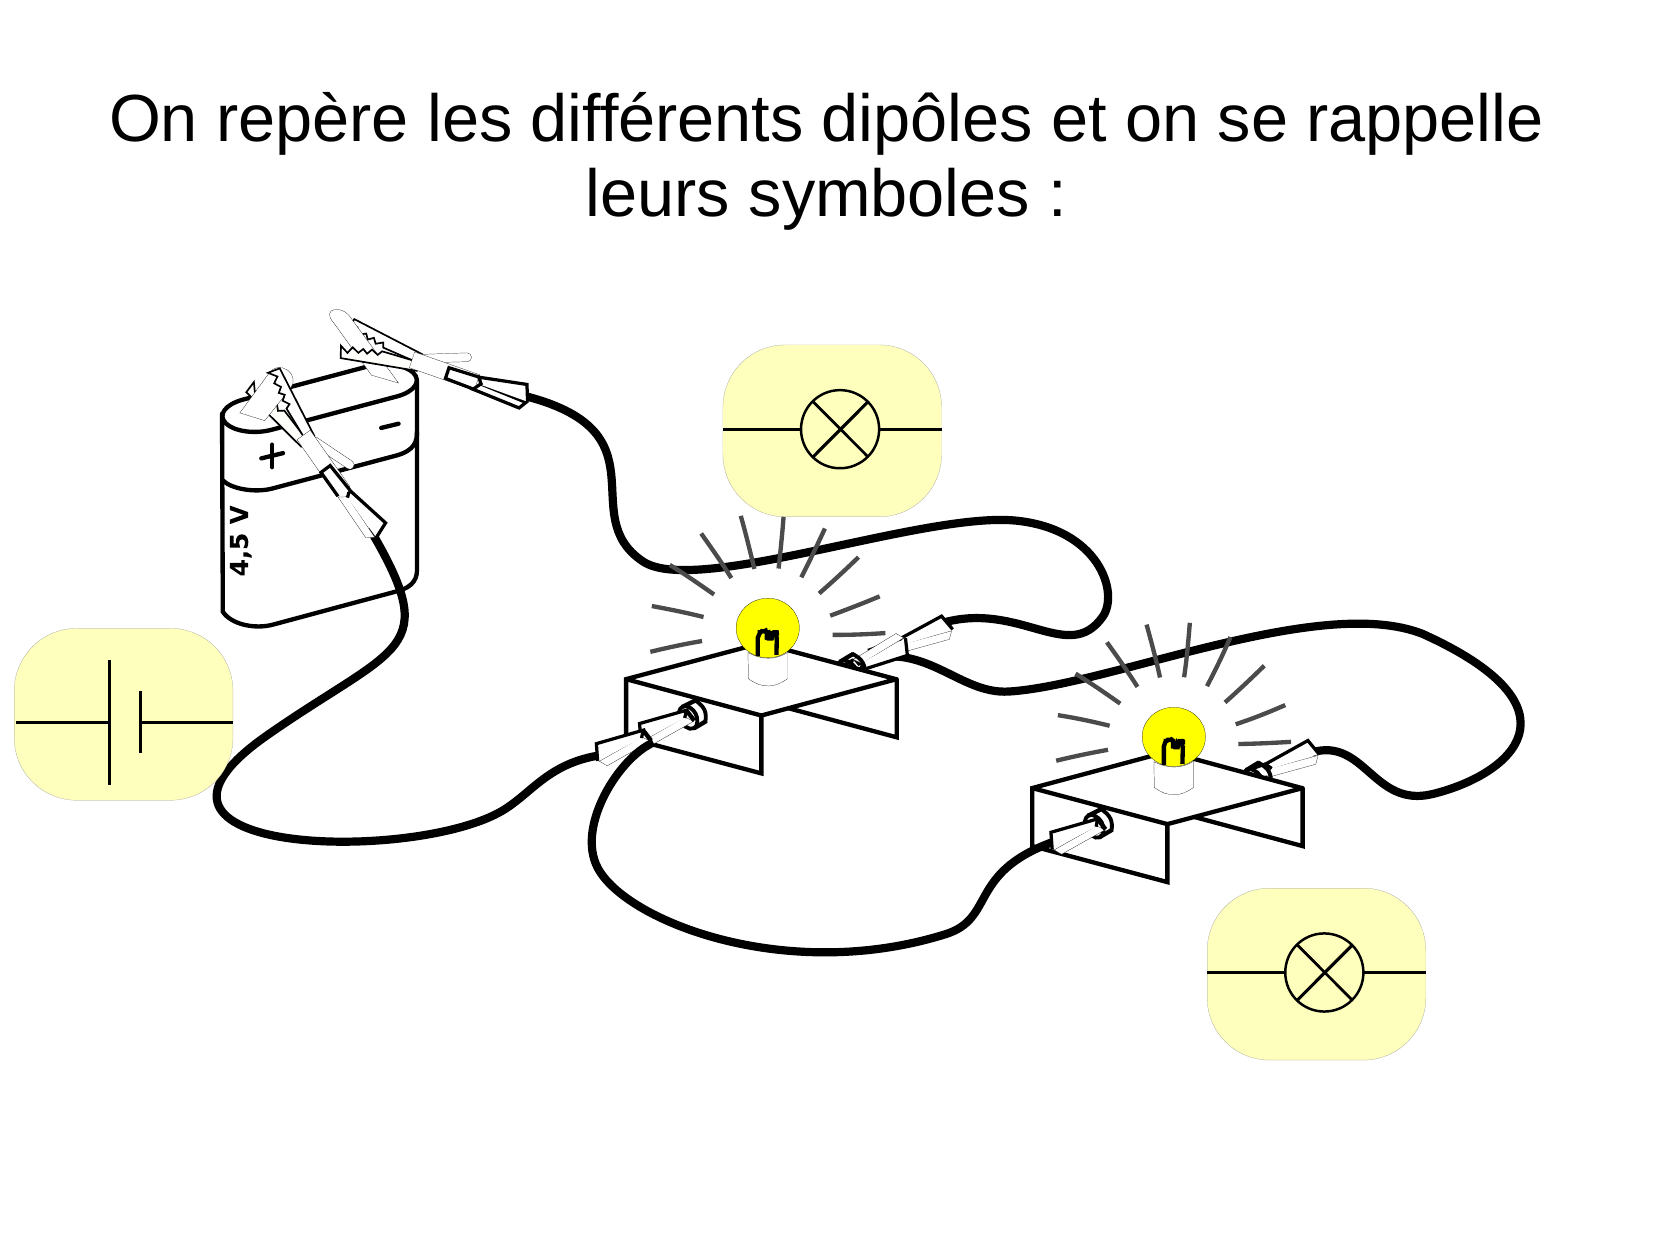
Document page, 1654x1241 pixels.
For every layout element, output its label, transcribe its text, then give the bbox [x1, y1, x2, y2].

picture [11, 307, 1528, 1063]
subtitle On repère les différents dipôles et on se rappelle leurs symboles : [82, 804, 1204, 1010]
subtitle On repère les différents dipôles et on se rappelle leurs symboles : [82, 49, 1571, 1010]
